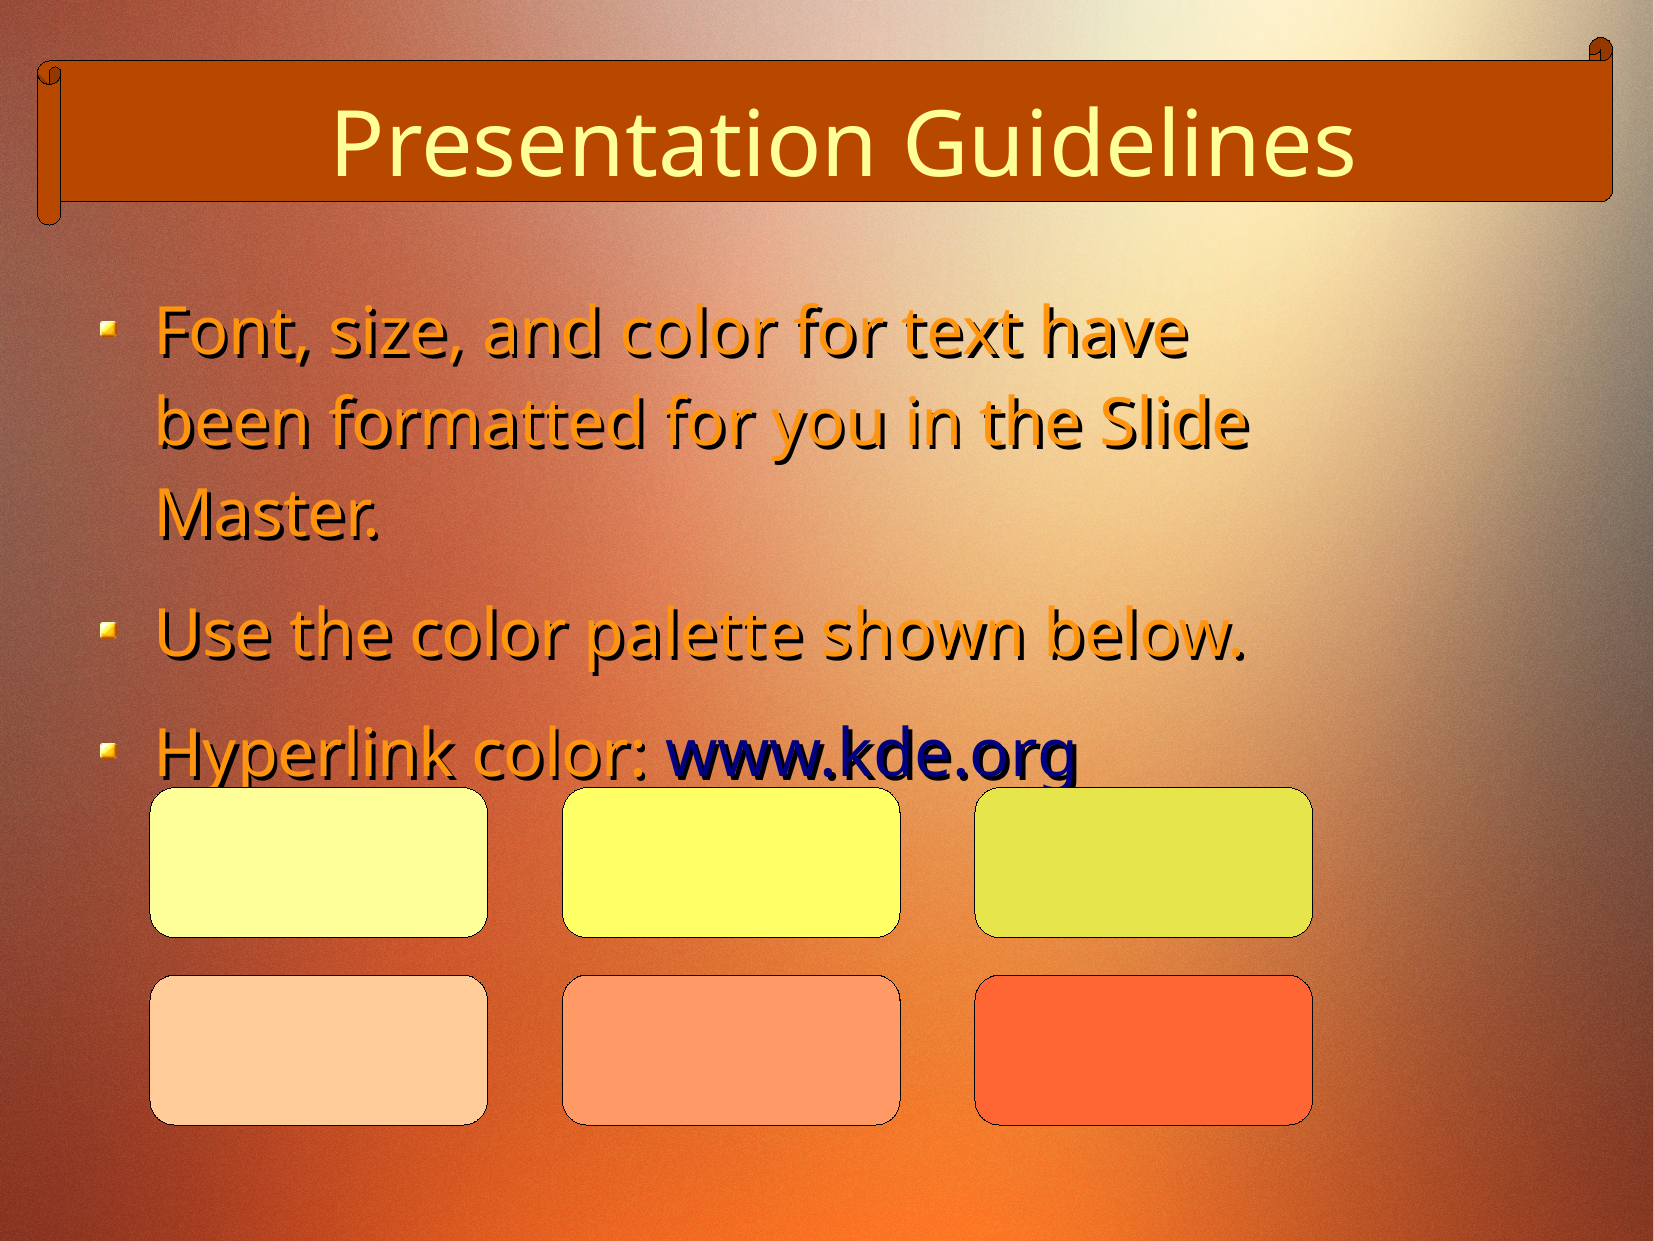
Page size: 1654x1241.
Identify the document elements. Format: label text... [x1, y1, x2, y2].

list Font, size, and color for text have been formatted for you in the Slide Master. Use the color palette shown below. Hyperlink color: www.kde.org [82, 283, 1351, 1088]
text_box [149, 975, 488, 1126]
title Presentation Guidelines [75, 37, 1613, 245]
text_box [974, 787, 1313, 938]
text_box [149, 787, 488, 938]
text_box [562, 975, 901, 1126]
picture [0, 0, 1654, 1241]
text_box [562, 787, 901, 938]
text_box [974, 975, 1313, 1126]
